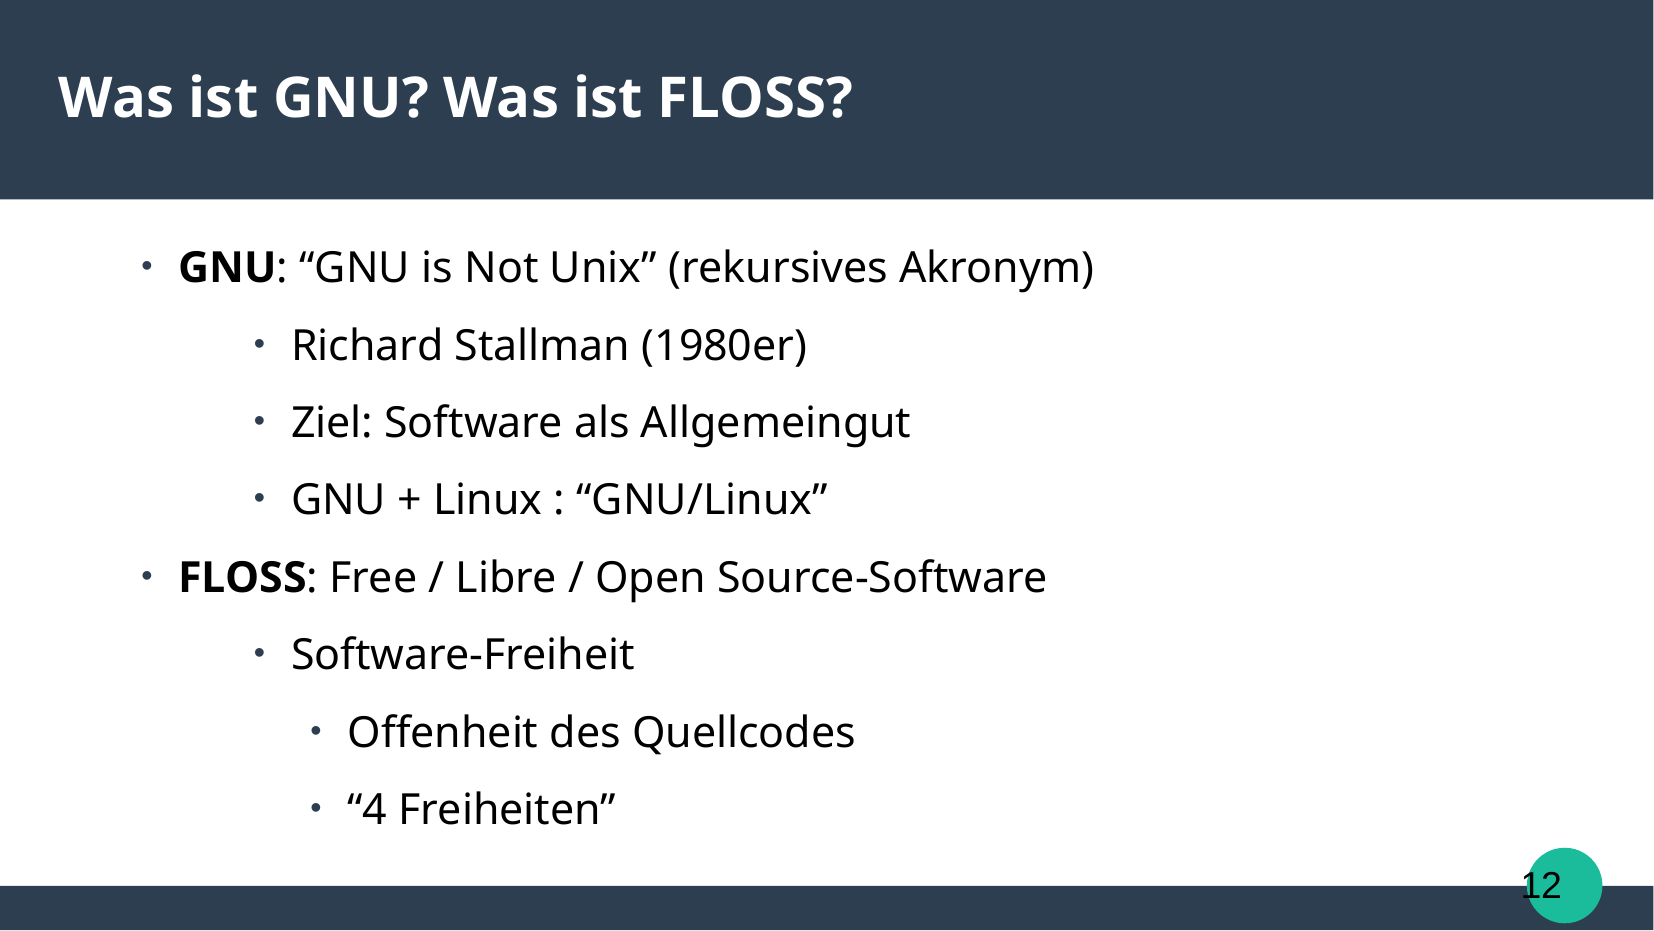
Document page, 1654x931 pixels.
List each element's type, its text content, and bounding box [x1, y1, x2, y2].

list GNU: “GNU is Not Unix” (rekursives Akronym) Richard Stallman (1980er) Ziel: Software als Allgemeingut GNU + Linux : “GNU/Linux” FLOSS: Free / Libre / Open Source-Software Software-Freiheit Offenheit des Quellcodes “4 Freiheiten” [59, 229, 1595, 850]
title Was ist GNU? Was ist FLOSS? [59, 37, 1595, 155]
